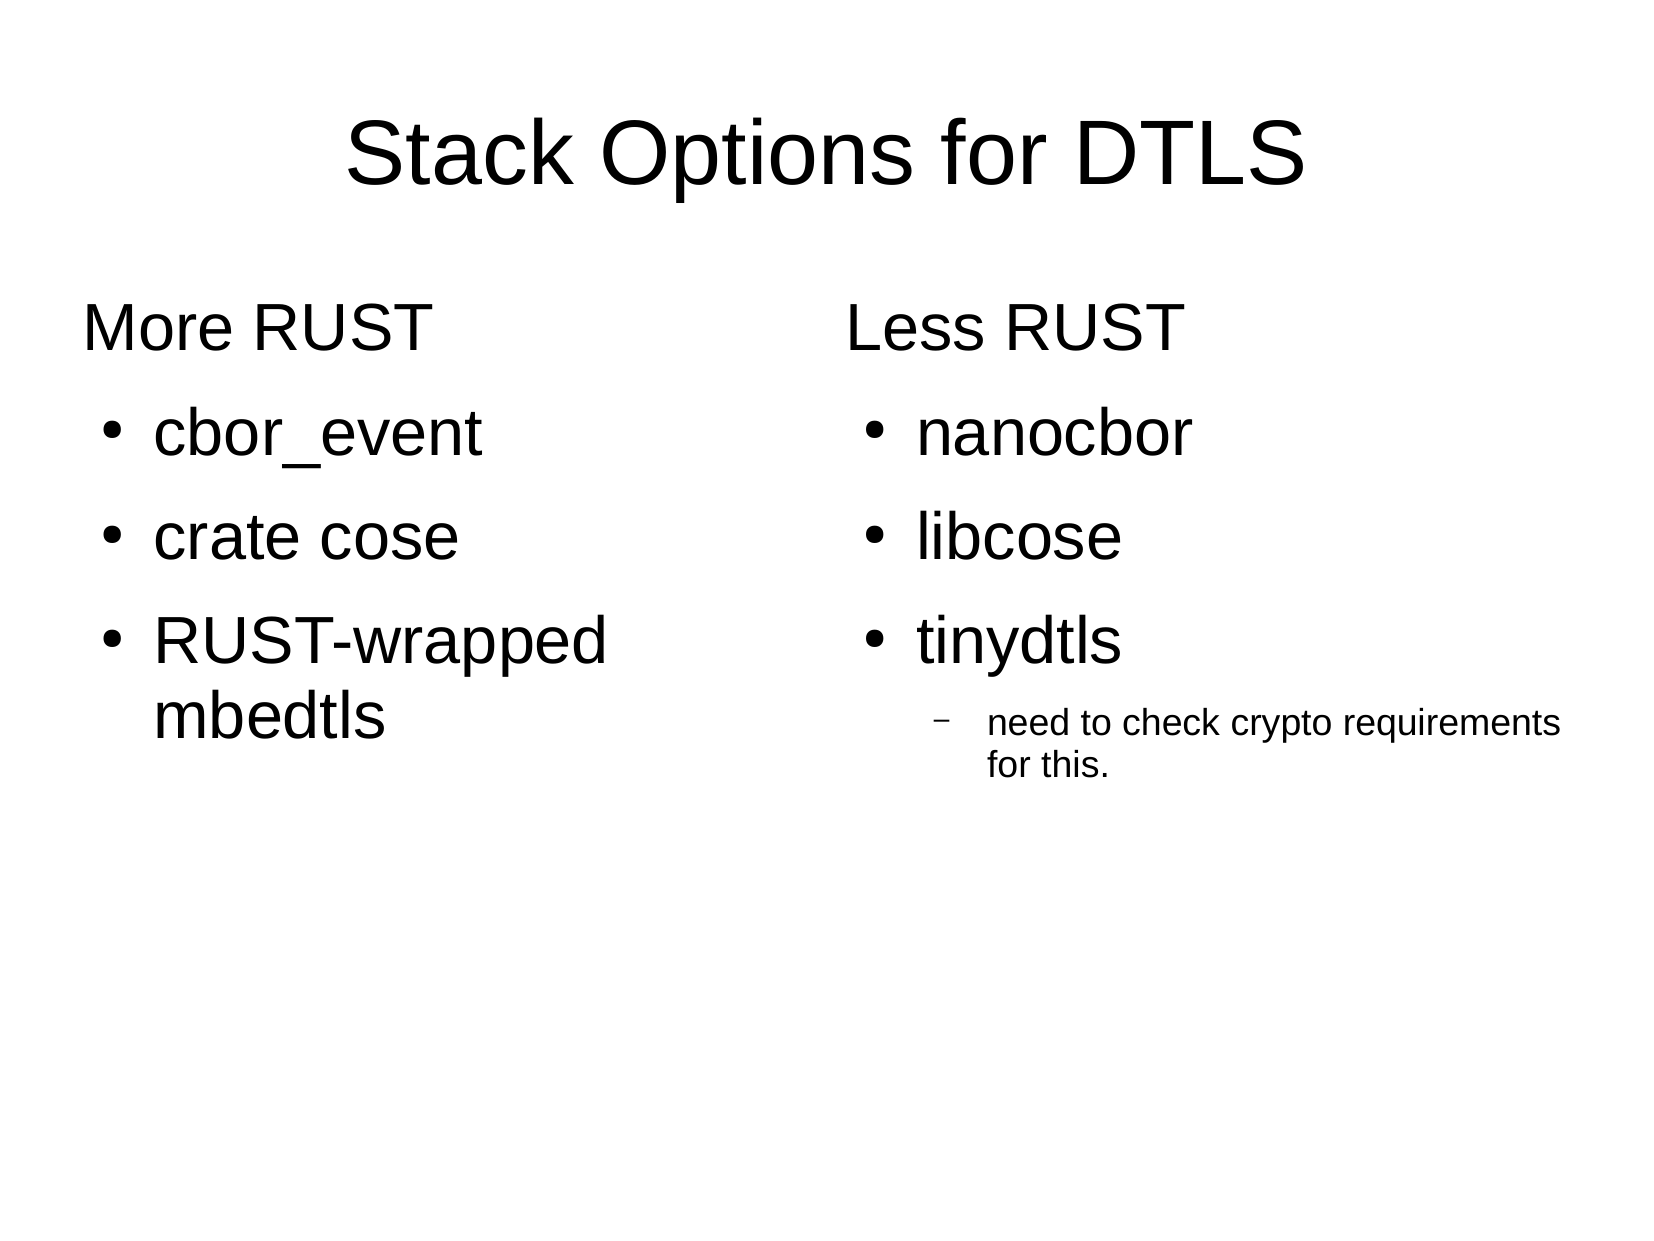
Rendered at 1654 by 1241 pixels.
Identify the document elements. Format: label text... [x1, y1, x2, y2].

list More RUST cbor_event crate cose RUST-wrapped mbedtls [82, 290, 809, 1010]
title Stack Options for DTLS [82, 49, 1571, 257]
list Less RUST nanocbor libcose tinydtls need to check crypto requirements for this. [845, 290, 1572, 1010]
